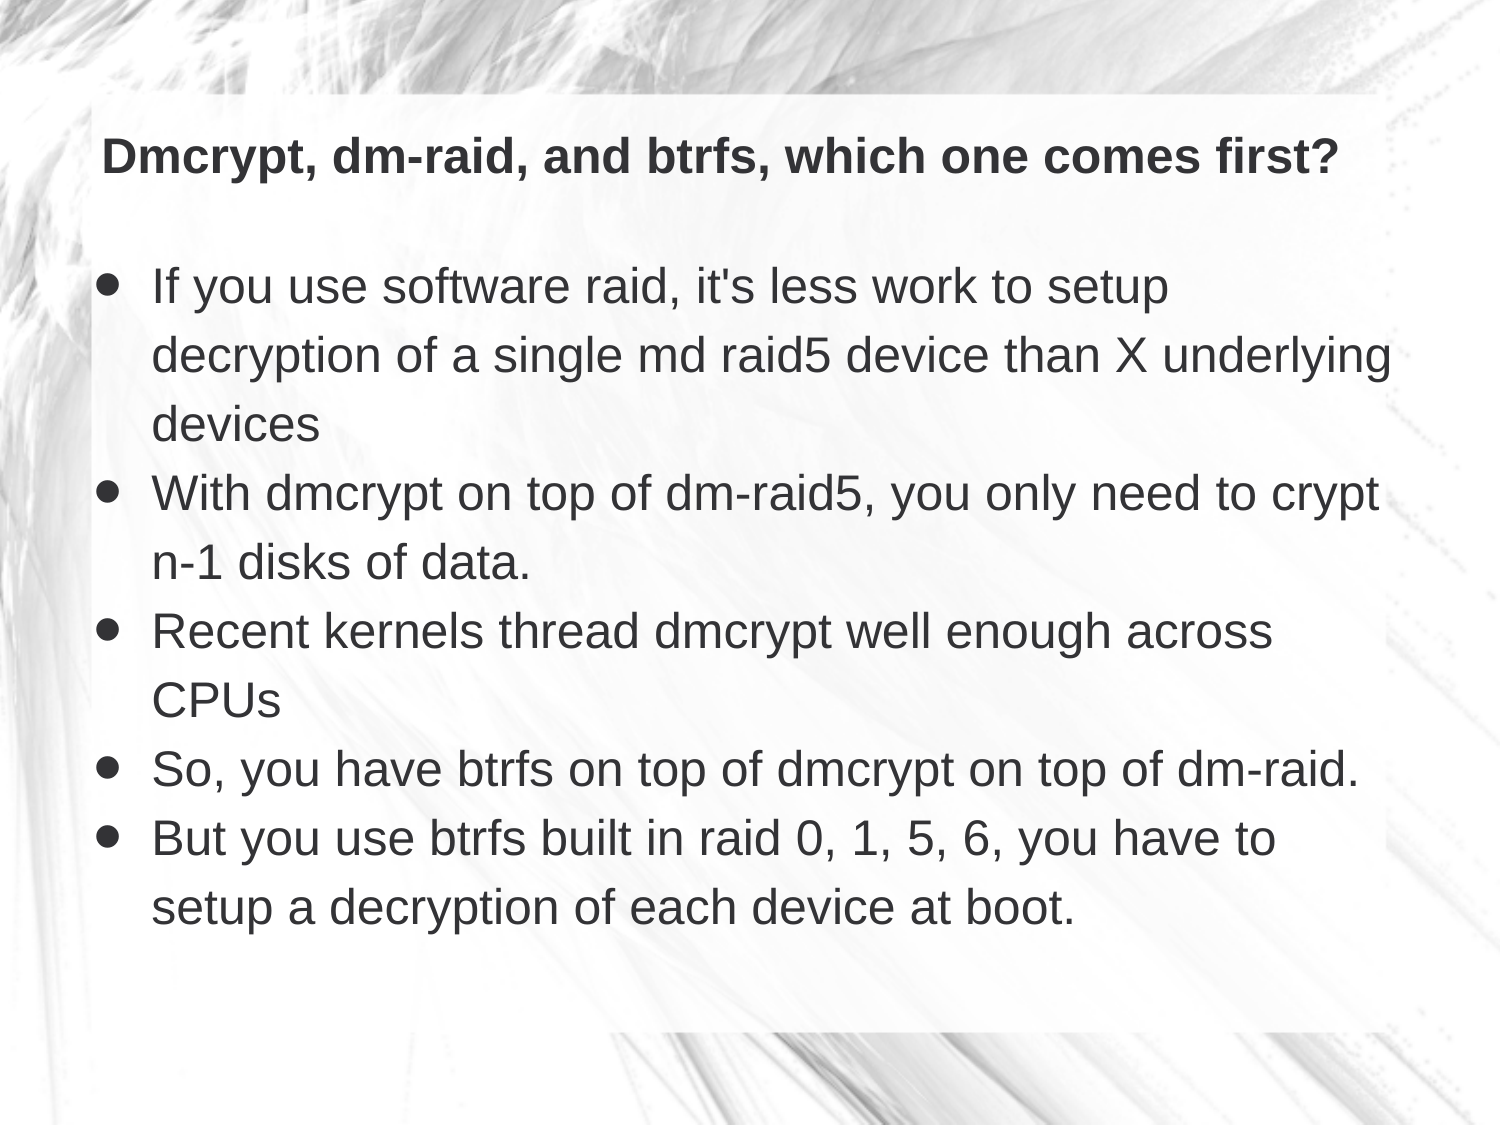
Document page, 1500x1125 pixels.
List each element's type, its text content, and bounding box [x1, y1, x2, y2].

picture [0, 0, 1500, 1125]
list If you use software raid, it's less work to setup decryption of a single md raid5 device than X underlying devices With dmcrypt on top of dm-raid5, you only need to crypt n-1 disks of data. Recent kernels thread dmcrypt well enough across CPUs So, you have btrfs on top of dmcrypt on top of dm-raid. But you use btrfs built in raid 0, 1, 5, 6, you have to setup a decryption of each device at boot. [61, 229, 1412, 1066]
title Dmcrypt, dm-raid, and btrfs, which one comes first? [61, 108, 1412, 205]
